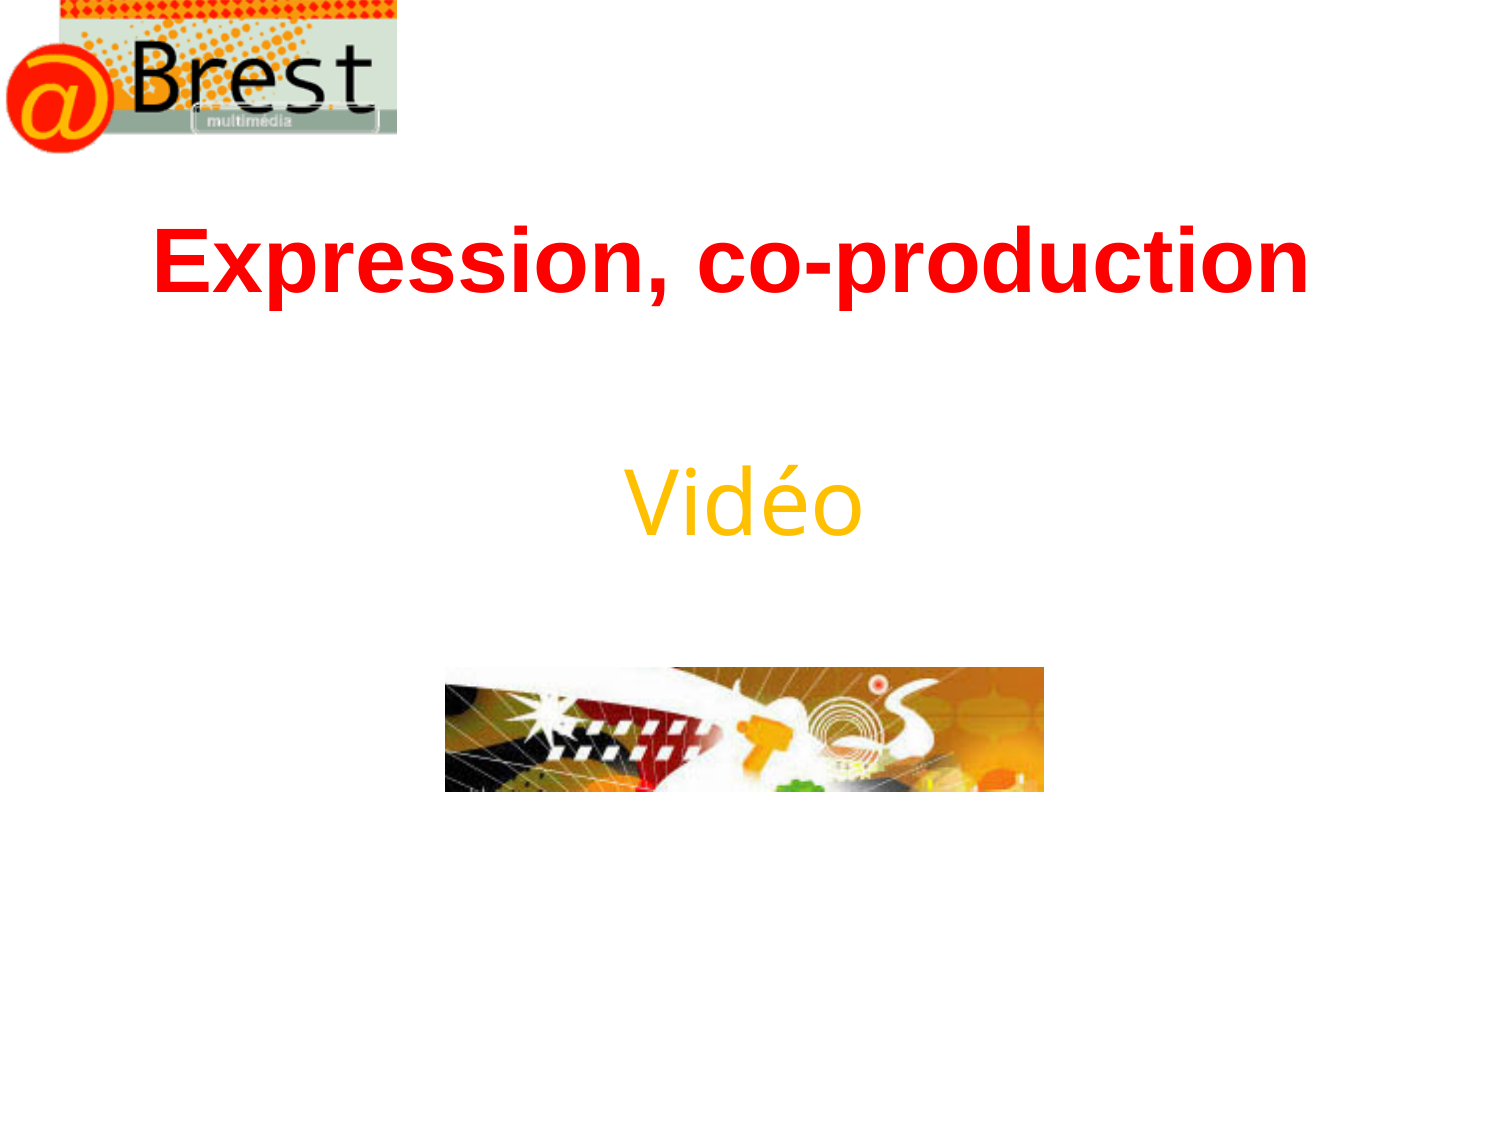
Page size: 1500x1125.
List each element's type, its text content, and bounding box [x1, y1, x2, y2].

title Expression, co-production Vidéo [70, 0, 1421, 805]
picture [0, 0, 397, 157]
picture [445, 667, 1044, 792]
